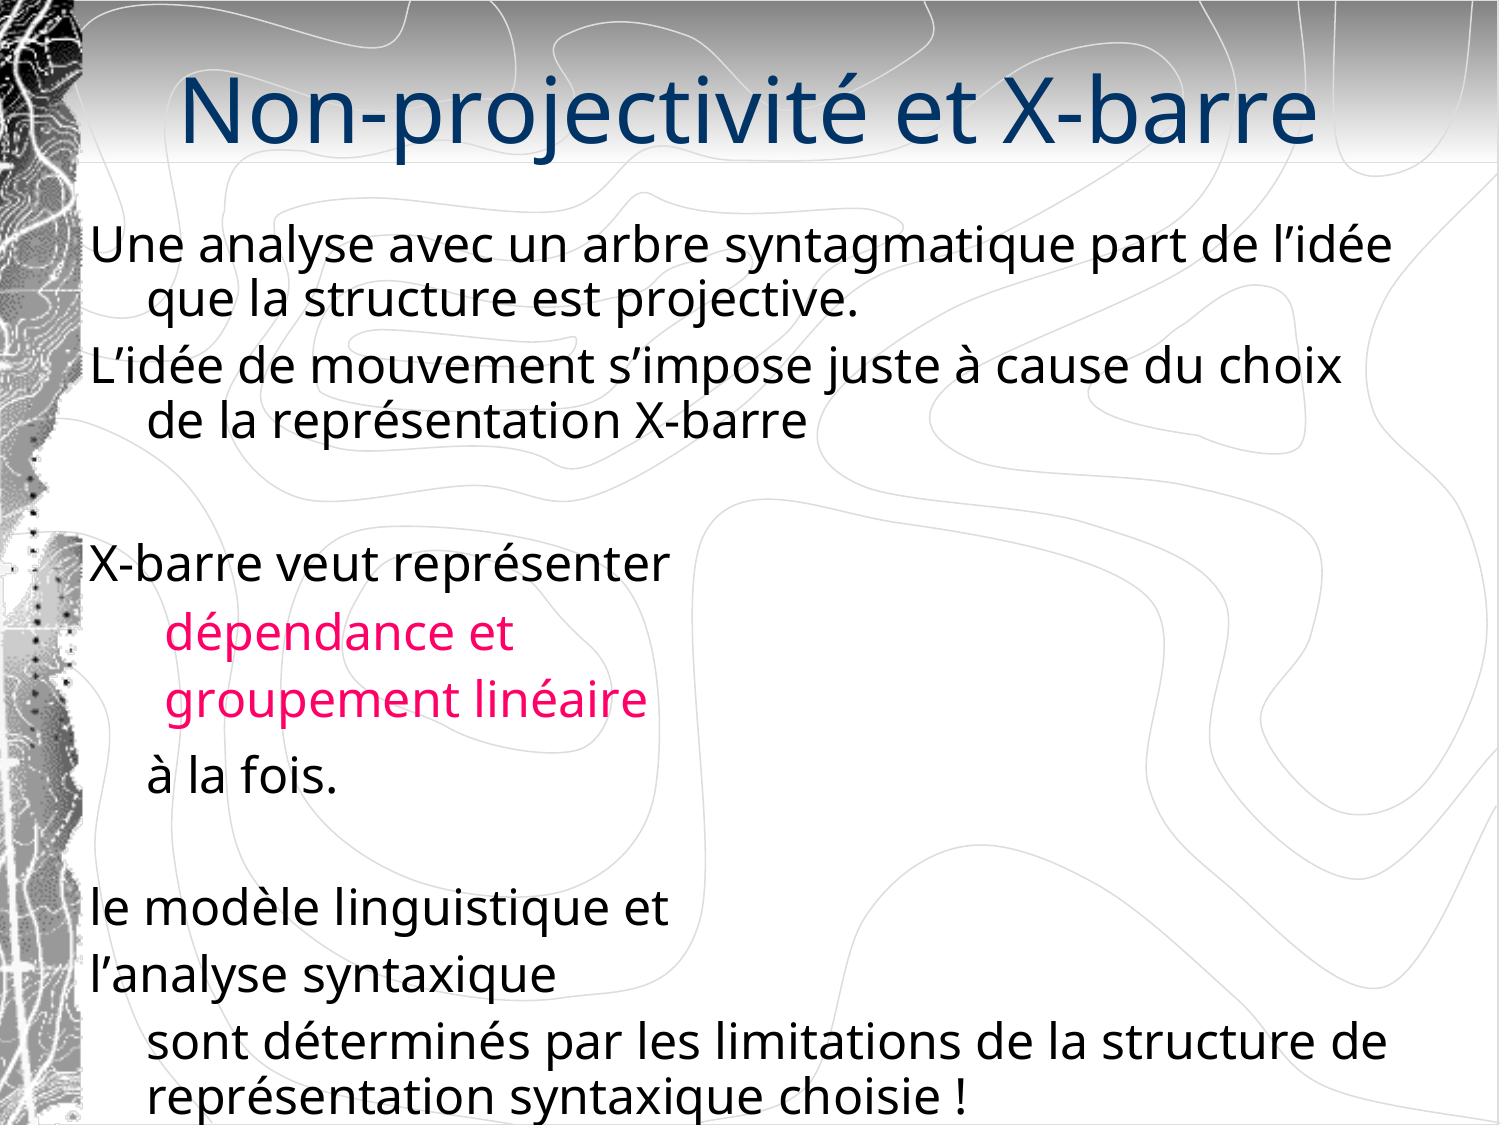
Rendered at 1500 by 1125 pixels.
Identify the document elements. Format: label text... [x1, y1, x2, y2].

title Non-projectivité et X-barre [75, 45, 1426, 171]
list Une analyse avec un arbre syntagmatique part de l’idée que la structure est projective. L’idée de mouvement s’impose juste à cause du choix de la représentation X-barre X-barre veut représenter dépendance et groupement linéaire à la fois. le modèle linguistique et l’analyse syntaxique sont déterminés par les limitations de la structure de représentation syntaxique choisie ! [75, 210, 1426, 1068]
